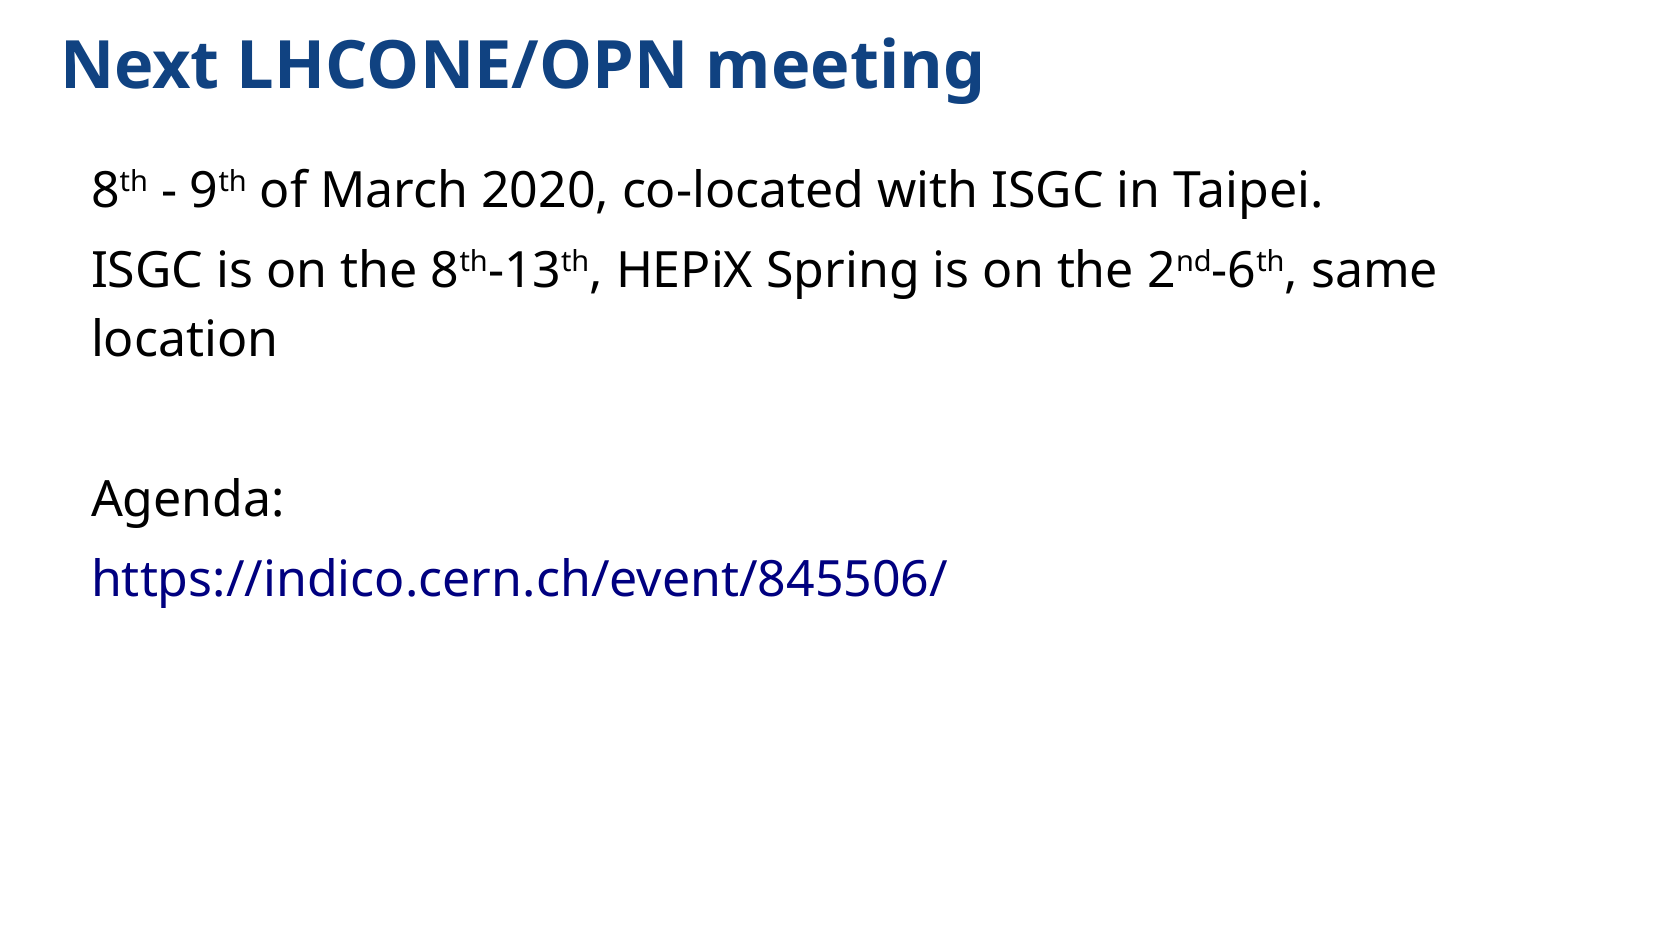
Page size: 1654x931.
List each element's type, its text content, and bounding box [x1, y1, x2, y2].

text_box 8th - 9th of March 2020, co-located with ISGC in Taipei. ISGC is on the 8th-13th, HEPiX Spring is on the 2nd-6th, same location Agenda: https://indico.cern.ch/event/845506/ [76, 146, 1601, 931]
title Next LHCONE/OPN meeting [60, 0, 1528, 138]
